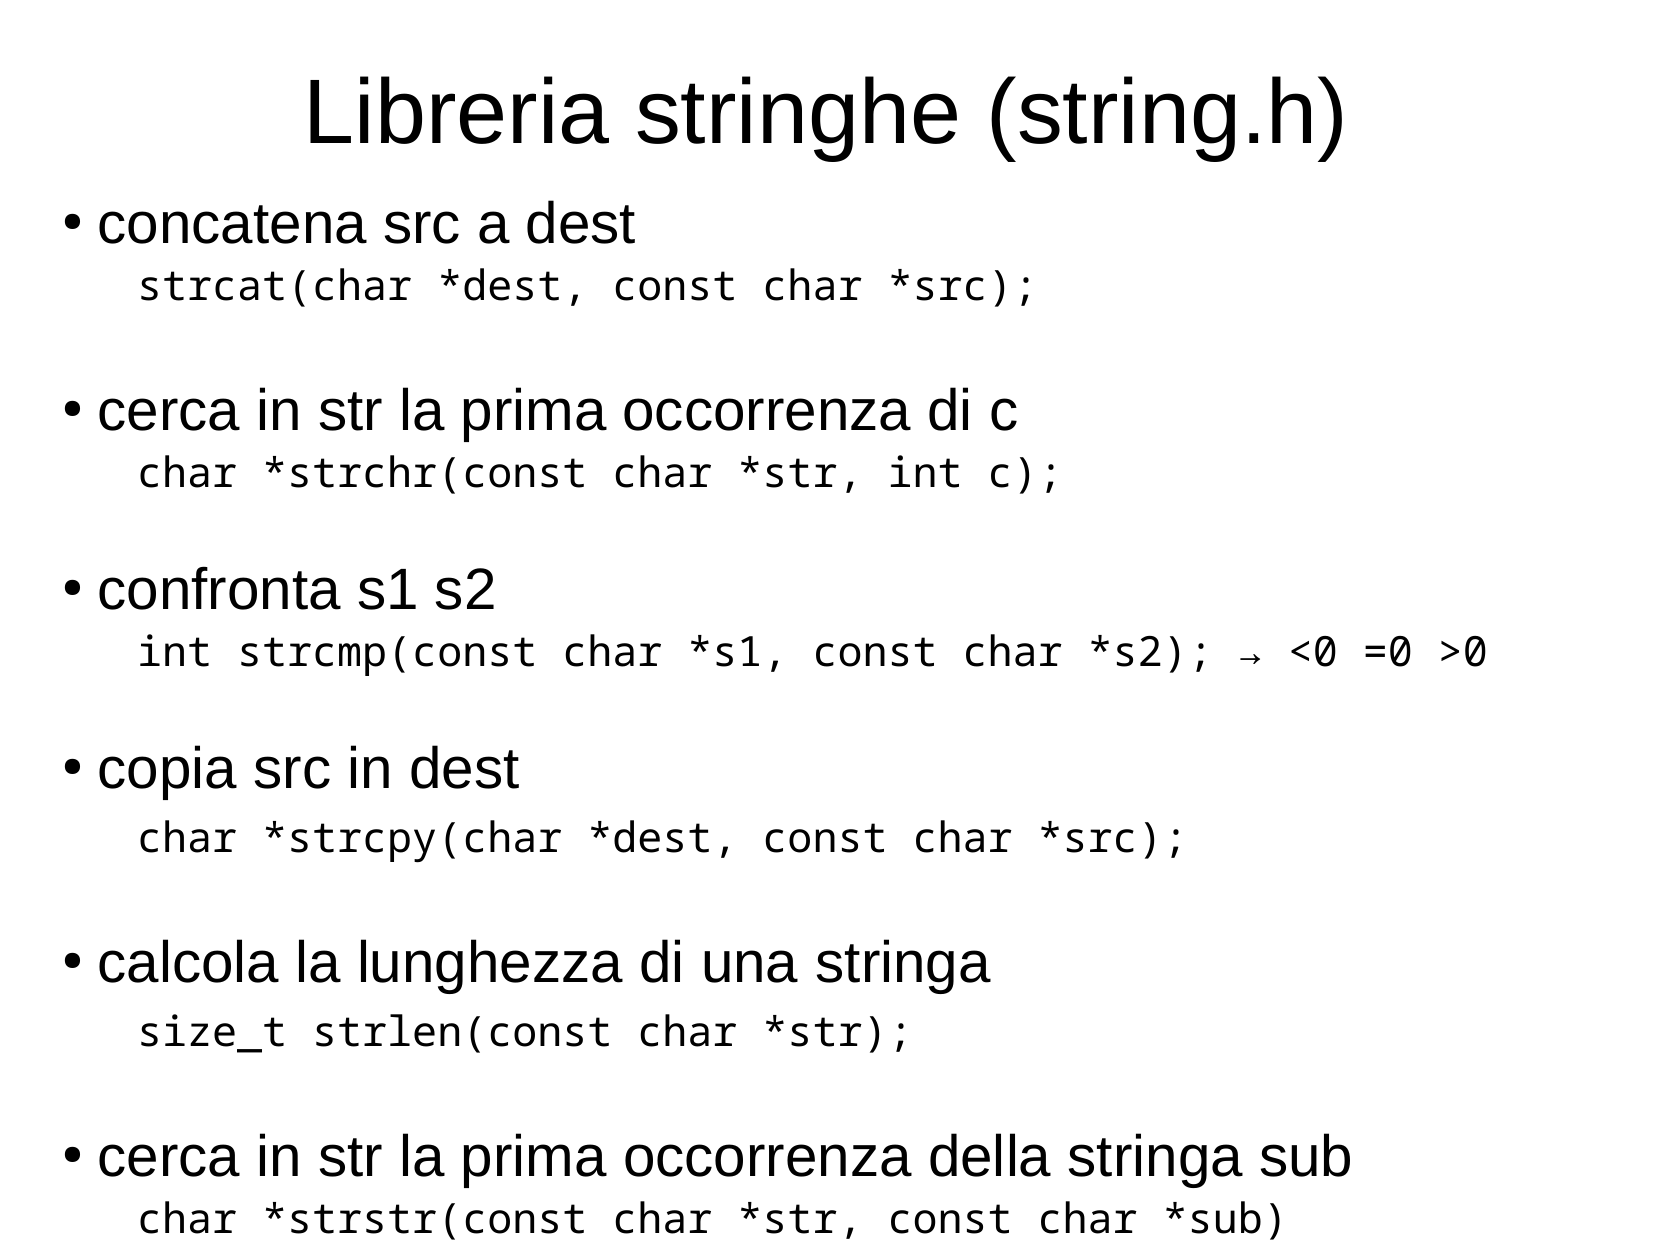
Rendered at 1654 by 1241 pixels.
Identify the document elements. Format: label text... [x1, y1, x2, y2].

title Libreria stringhe (string.h) [82, 8, 1571, 183]
text_box concatena src a dest strcat(char *dest, const char *src); cerca in str la prima occorrenza di c char *strchr(const char *str, int c); confronta s1 s2 int strcmp(const char *s1, const char *s2); → <0 =0 >0 copia src in dest char *strcpy(char *dest, const char *src); calcola la lunghezza di una stringa size_t strlen(const char *str); cerca in str la prima occorrenza della stringa sub char *strstr(const char *str, const char *sub) [47, 183, 1636, 1241]
